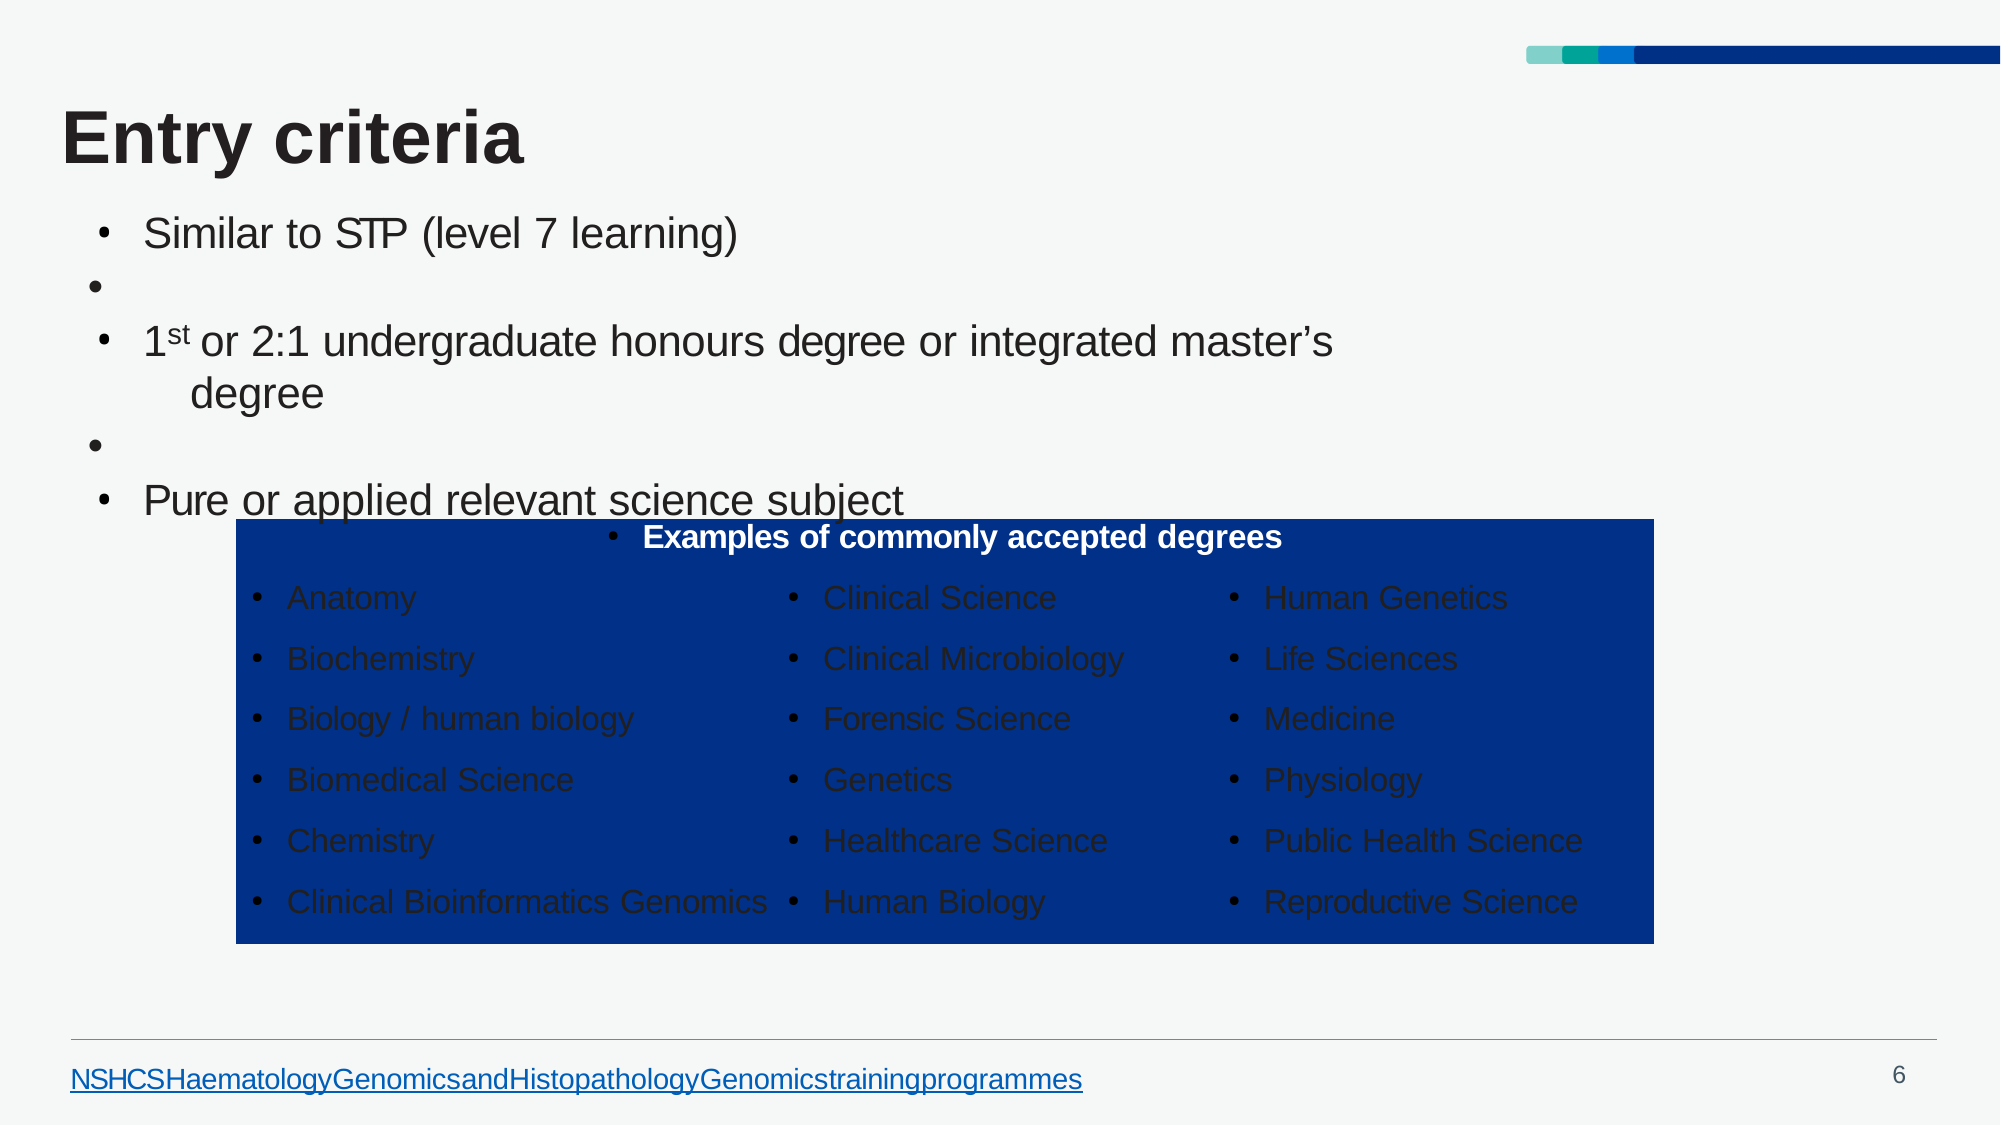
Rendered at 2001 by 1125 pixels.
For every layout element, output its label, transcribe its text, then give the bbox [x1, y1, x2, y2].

table_cell Life Sciences [1213, 640, 1654, 701]
title Entry criteria [61, 68, 1933, 210]
text_box Similar to STP (level 7 learning) 1st or 2:1 undergraduate honours degree or integrated master’s degree Pure or applied relevant science subject [87, 210, 1455, 470]
table_cell Biology / human biology [236, 701, 773, 762]
table_cell Healthcare Science [773, 822, 1213, 883]
table_cell Biochemistry [236, 640, 773, 701]
table_cell Reproductive Science [1213, 883, 1654, 944]
table_cell Medicine [1213, 701, 1654, 762]
table_cell Public Health Science [1213, 822, 1654, 883]
table_cell Clinical Microbiology [773, 640, 1213, 701]
table_cell Clinical Bioinformatics Genomics [236, 883, 773, 944]
table_cell Forensic Science [773, 701, 1213, 762]
text_box NSHCS Haematology Genomics and Histopathology Genomics training programmes [68, 1059, 1131, 1100]
table_header Examples of commonly accepted degrees [236, 519, 1654, 579]
table_cell Genetics [773, 762, 1213, 822]
table_cell Human Genetics [1213, 579, 1654, 640]
table_cell Anatomy [236, 579, 773, 640]
table_cell Physiology [1213, 762, 1654, 822]
table_cell Human Biology [773, 883, 1213, 944]
table_cell Clinical Science [773, 579, 1213, 640]
table_cell Biomedical Science [236, 762, 773, 822]
table_cell Chemistry [236, 822, 773, 883]
